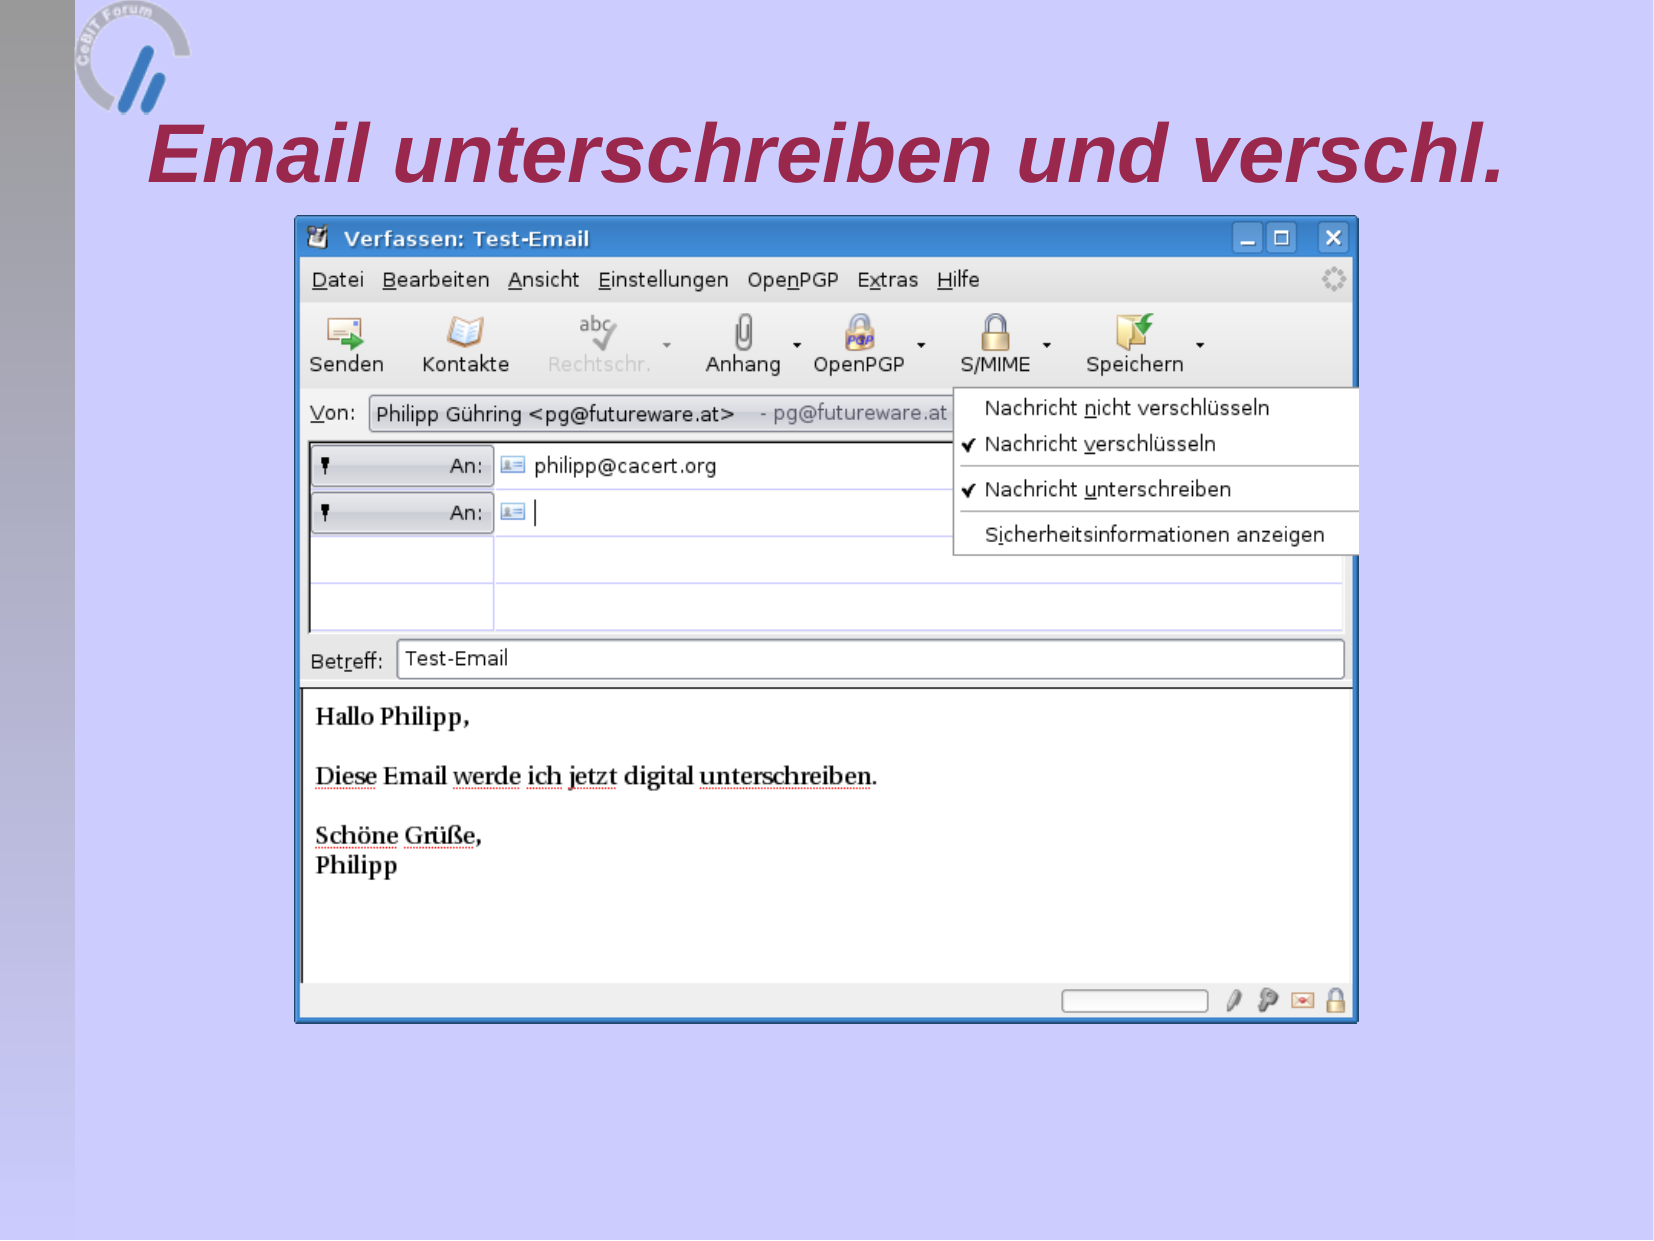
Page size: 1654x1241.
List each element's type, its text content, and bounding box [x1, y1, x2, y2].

picture [294, 215, 1359, 1024]
title Email unterschreiben und verschl. [121, 49, 1534, 257]
